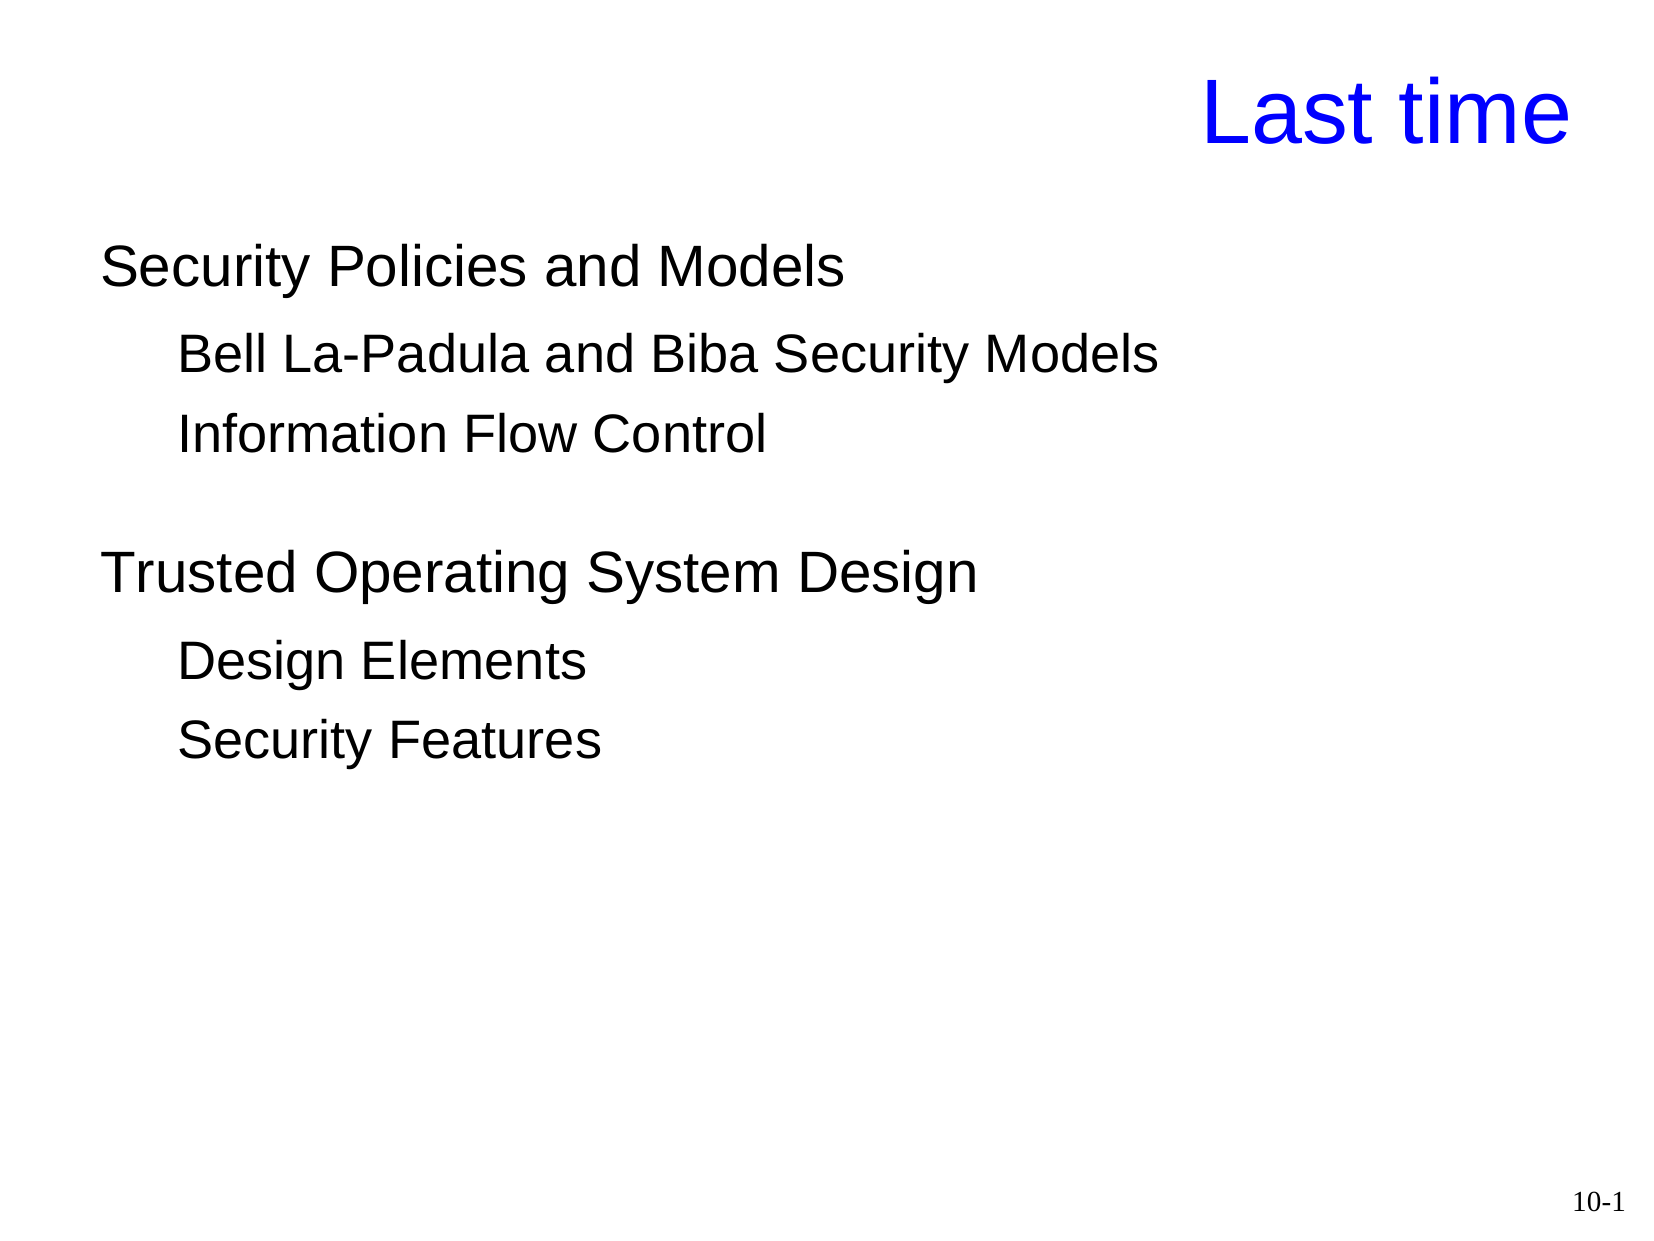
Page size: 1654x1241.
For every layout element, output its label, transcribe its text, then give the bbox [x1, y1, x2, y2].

list Security Policies and Models Bell La-Padula and Biba Security Models Information Flow Control Trusted Operating System Design Design Elements Security Features [82, 237, 1571, 1156]
title Last time [84, 18, 1573, 211]
